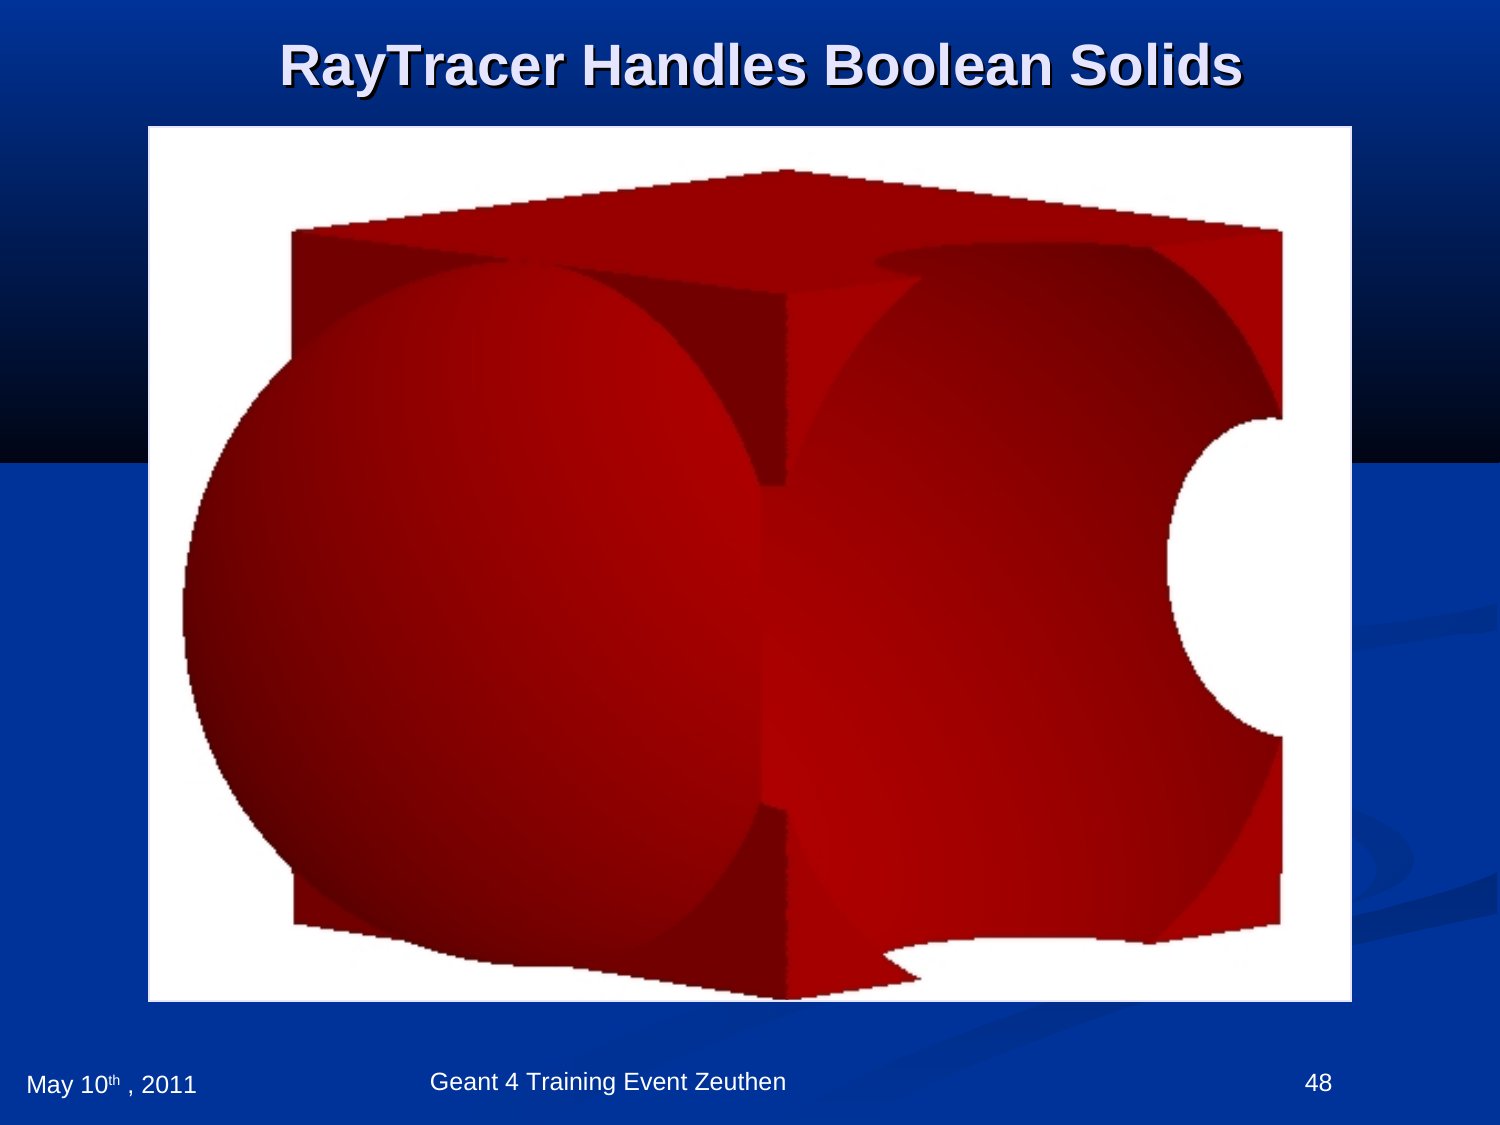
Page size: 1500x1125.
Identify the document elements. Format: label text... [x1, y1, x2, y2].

text_box RayTracer Handles Boolean Solids [50, 24, 1476, 100]
picture [150, 127, 1351, 1000]
